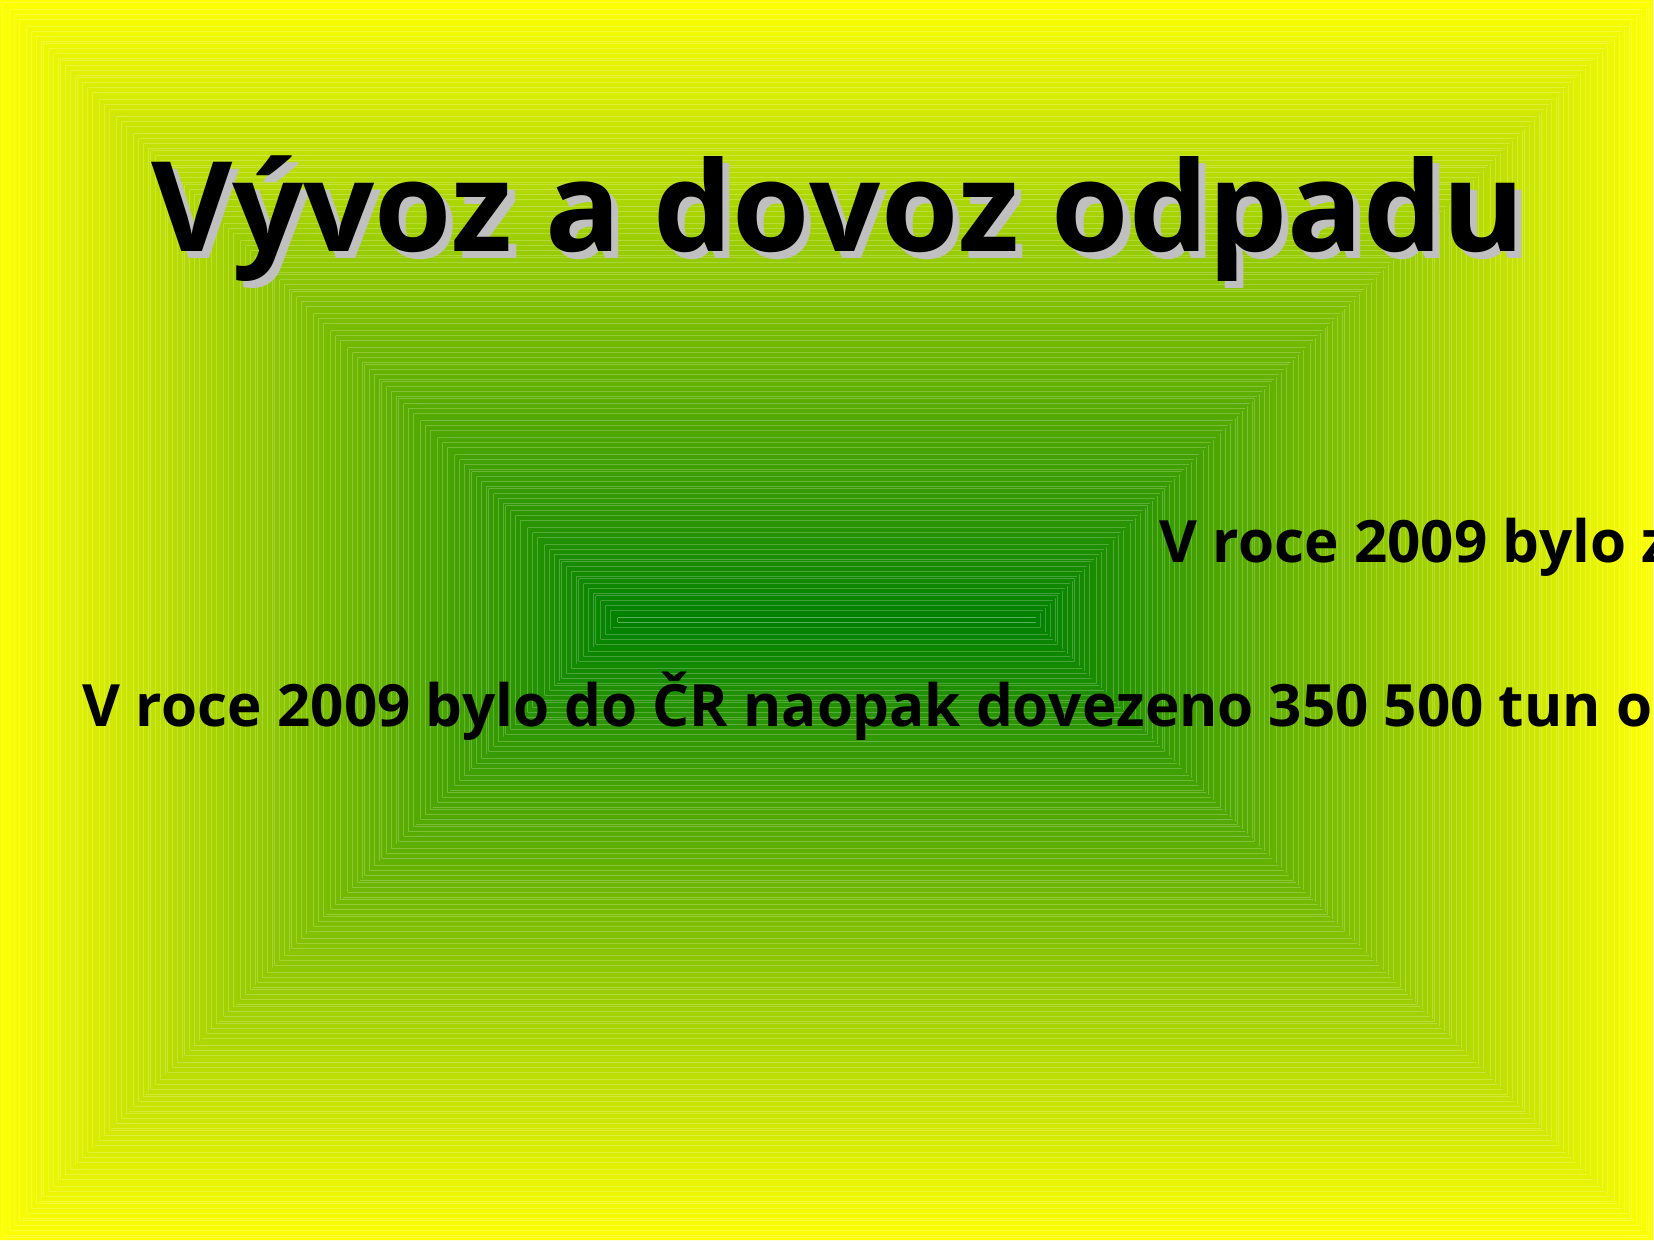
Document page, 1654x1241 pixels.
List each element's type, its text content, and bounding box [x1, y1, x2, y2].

text_box V roce 2009 bylo z ČR vyvezeno 1 540 000 tun odpadu (hlavně do EU)‏. V roce 2009 bylo do ČR naopak dovezeno 350 500 tun odpadu ( ne k účelu ukládání, ale pro další zpracování jako suroviny – sklo, papír, plasty) [82, 371, 1571, 1117]
text_box Vývoz a dovoz odpadu [94, 88, 1583, 290]
